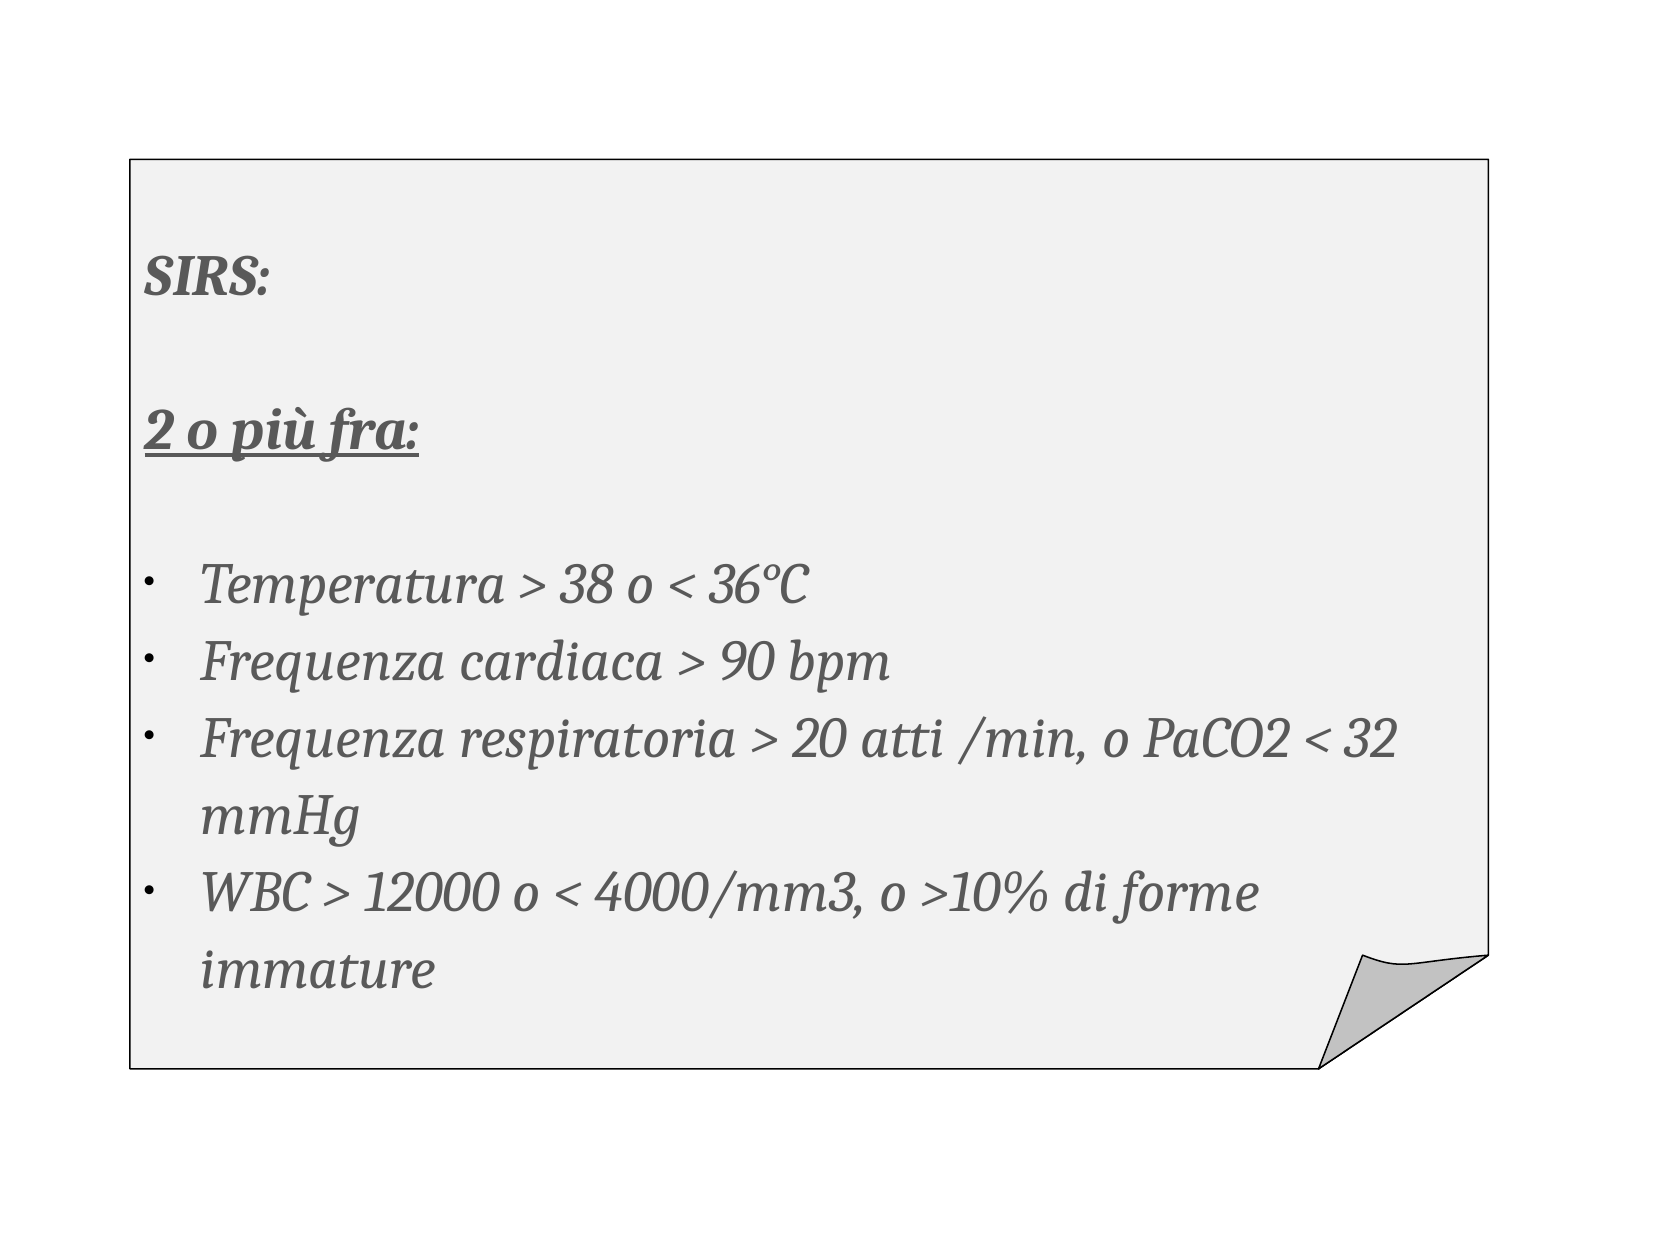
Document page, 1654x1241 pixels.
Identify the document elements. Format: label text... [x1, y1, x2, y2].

text_box SIRS: 2 o più fra: Temperatura > 38 o < 36°C Frequenza cardiaca > 90 bpm Frequenza respiratoria > 20 atti /min, o PaCO2 < 32 mmHg WBC > 12000 o < 4000/mm3, o >10% di forme immature [129, 159, 1489, 1069]
